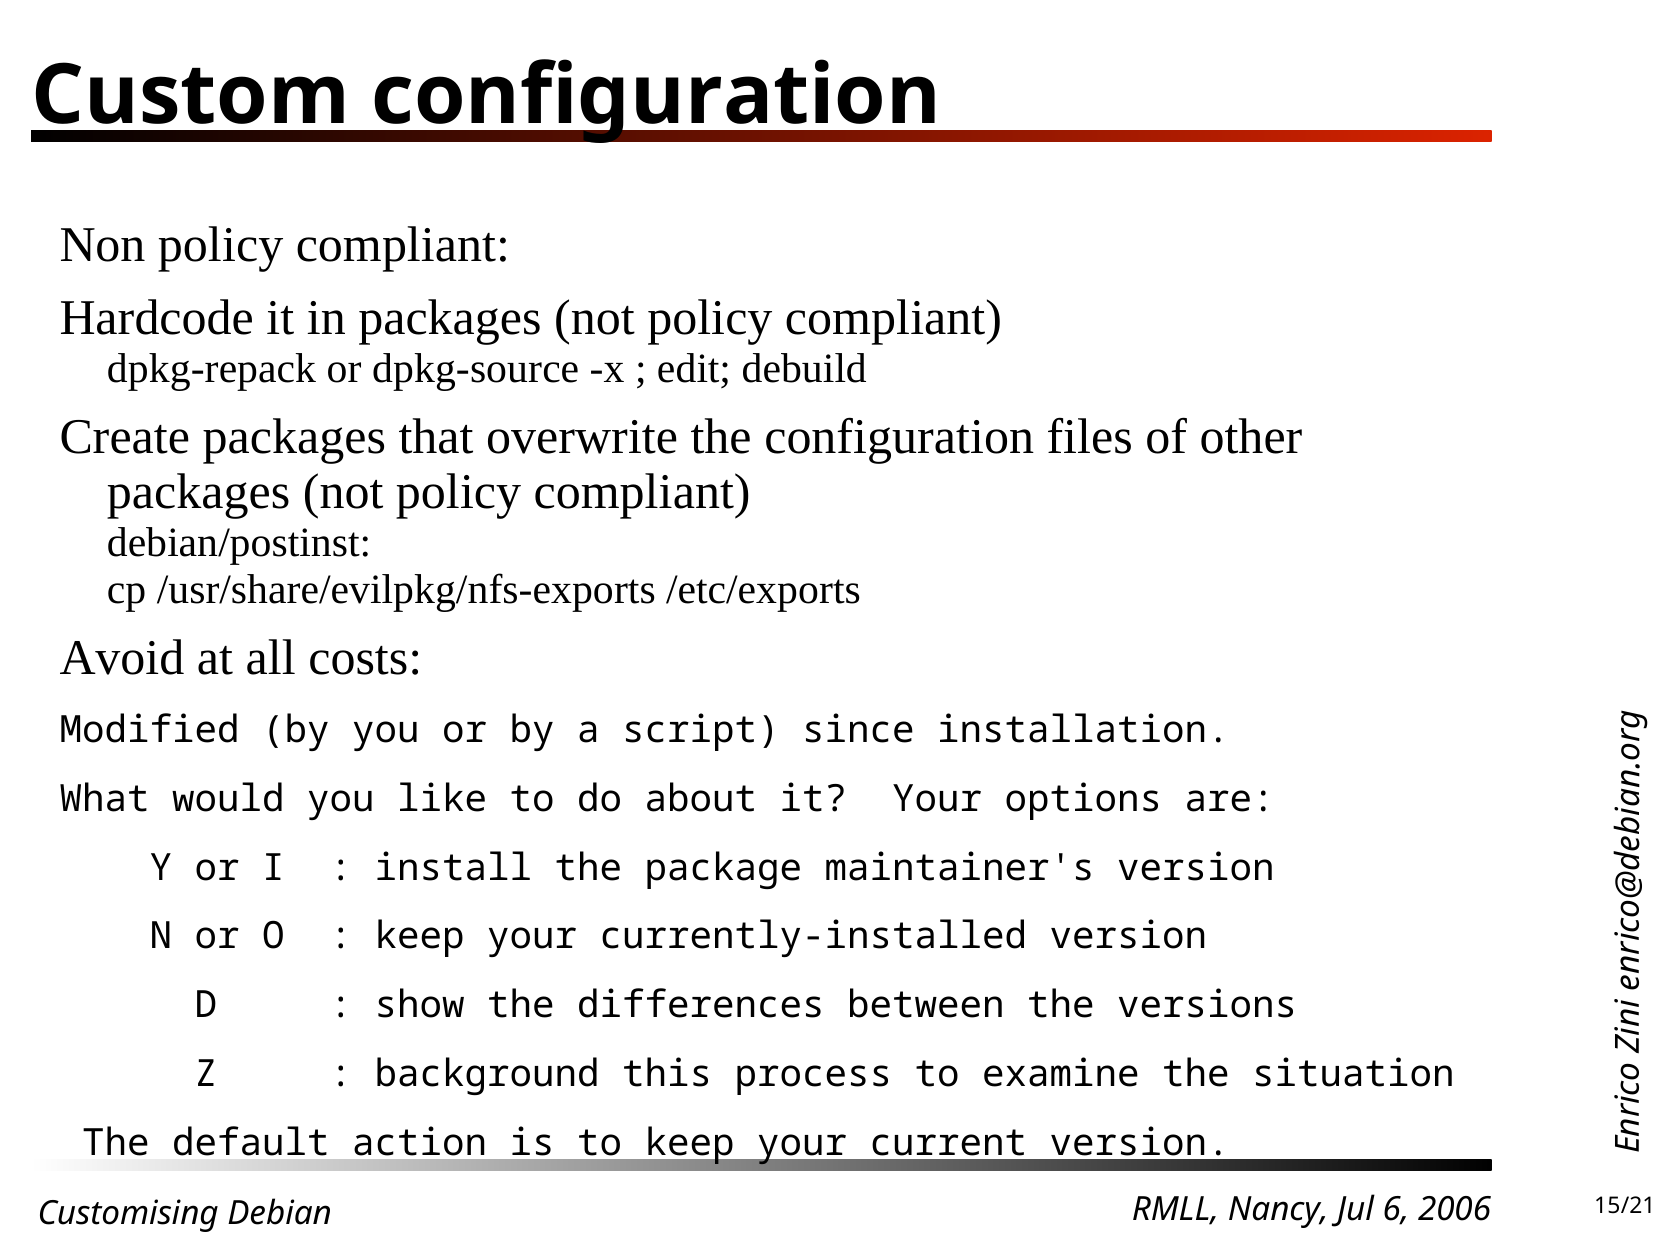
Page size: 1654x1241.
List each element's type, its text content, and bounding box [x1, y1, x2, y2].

text_box Non policy compliant: Hardcode it in packages (not policy compliant) dpkg-repack or dpkg-source -x ; edit; debuild Create packages that overwrite the configuration files of other packages (not policy compliant) debian/postinst: cp /usr/share/evilpkg/nfs-exports /etc/exports Avoid at all costs: Modified (by you or by a script) since installation. What would you like to do about it? Your options are: Y or I : install the package maintainer's version N or O : keep your currently-installed version D : show the differences between the versions Z : background this process to examine the situation The default action is to keep your current version. [59, 216, 1495, 1136]
text_box Custom configuration [31, 34, 1495, 171]
